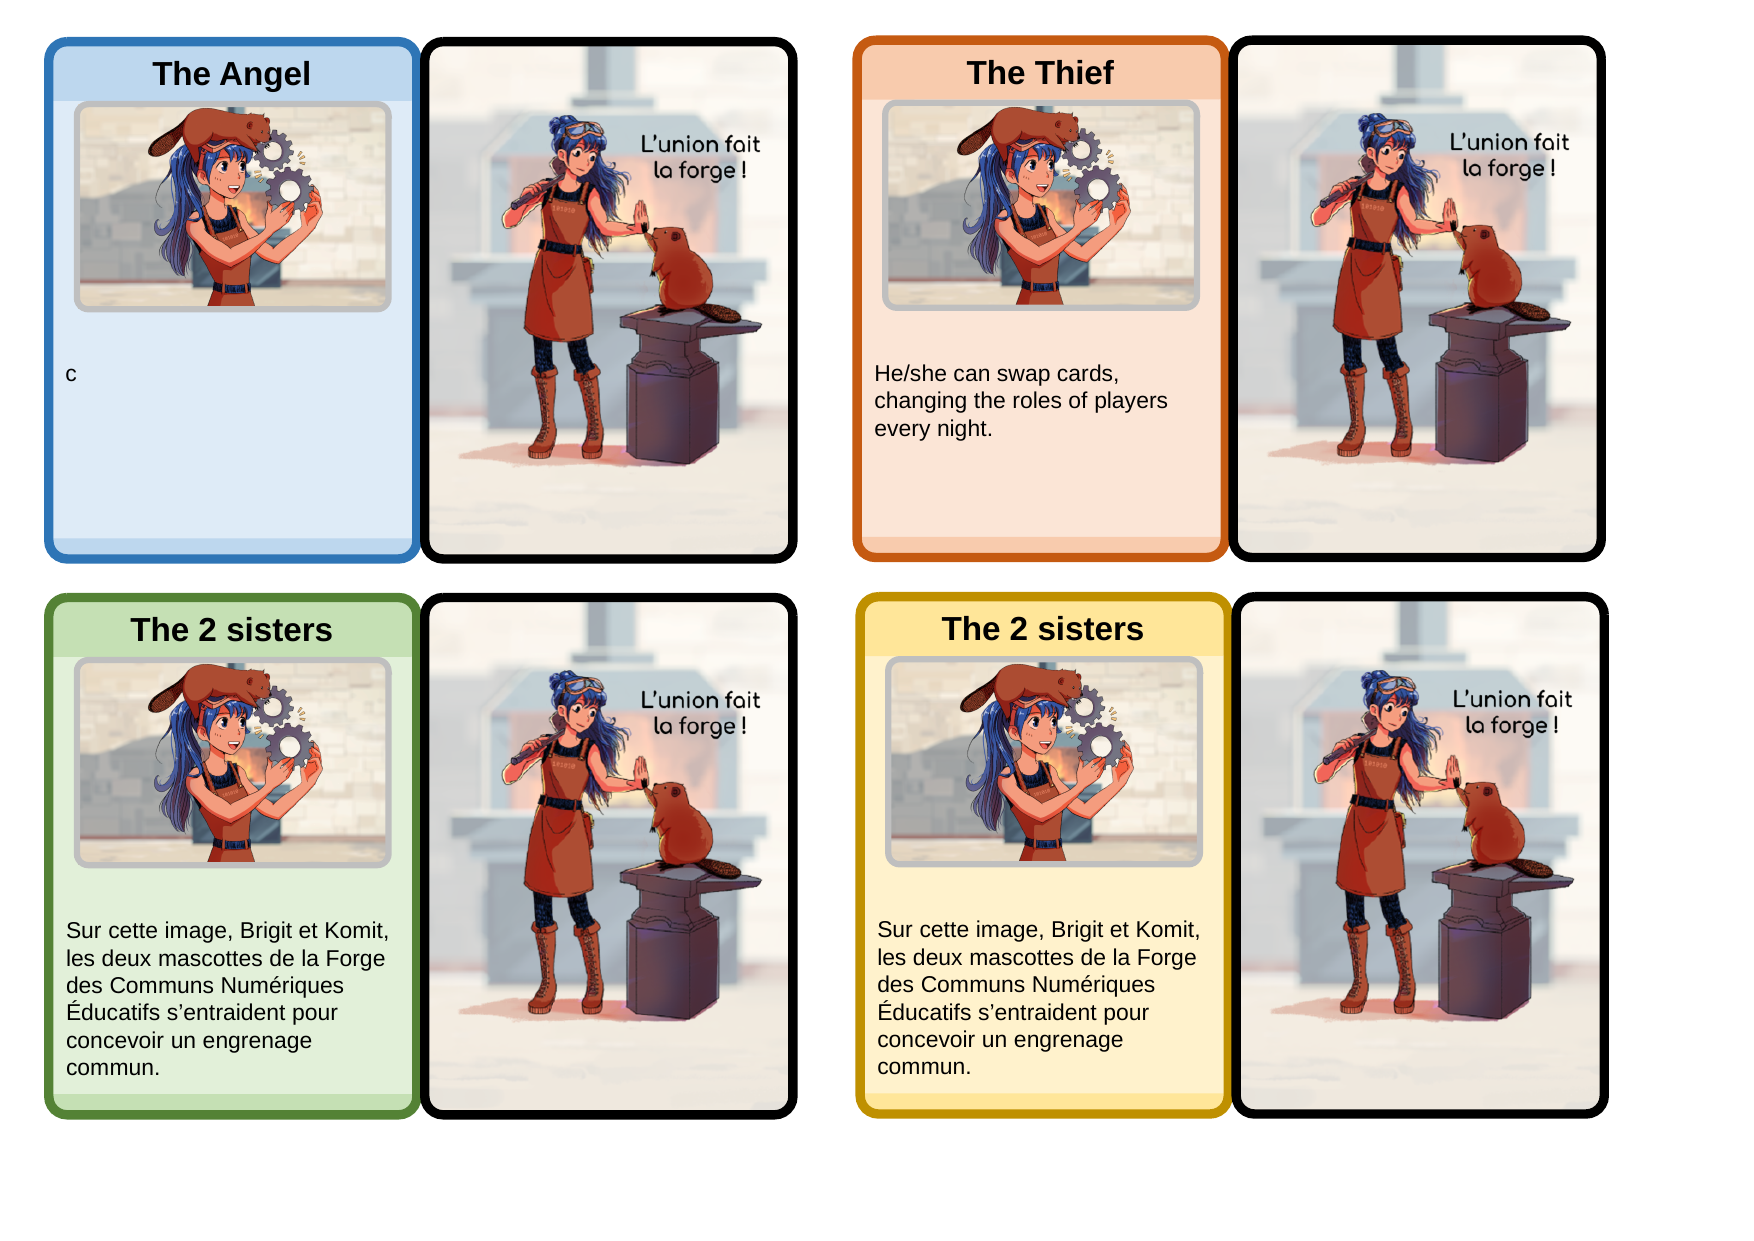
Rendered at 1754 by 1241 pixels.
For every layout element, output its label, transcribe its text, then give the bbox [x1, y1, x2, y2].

picture [1238, 45, 1596, 552]
picture [430, 47, 788, 554]
text_box [54, 1089, 412, 1110]
text_box [54, 531, 412, 554]
text_box [862, 531, 1220, 552]
picture [1241, 602, 1599, 1109]
picture [892, 663, 1196, 861]
text_box [54, 101, 412, 350]
text_box The 2 sisters [54, 603, 412, 657]
text_box [865, 1088, 1223, 1109]
text_box [54, 657, 412, 908]
text_box Sur cette image, Brigit et Komit, les deux mascottes de la Forge des Communs Numériques Éducatifs s’entraident pour concevoir un engrenage commun. [50, 908, 414, 1089]
text_box Sur cette image, Brigit et Komit, les deux mascottes de la Forge des Communs Numériques Éducatifs s’entraident pour concevoir un engrenage commun. [862, 907, 1225, 1088]
text_box He/she can swap cards, changing the roles of players every night. [859, 350, 1222, 531]
picture [81, 664, 385, 862]
picture [430, 603, 788, 1110]
picture [81, 108, 385, 306]
picture [889, 106, 1193, 304]
text_box [865, 656, 1223, 907]
text_box [862, 100, 1220, 350]
text_box The Angel [54, 47, 412, 101]
text_box c [50, 350, 413, 531]
text_box The 2 sisters [865, 602, 1223, 657]
text_box The Thief [862, 45, 1220, 100]
